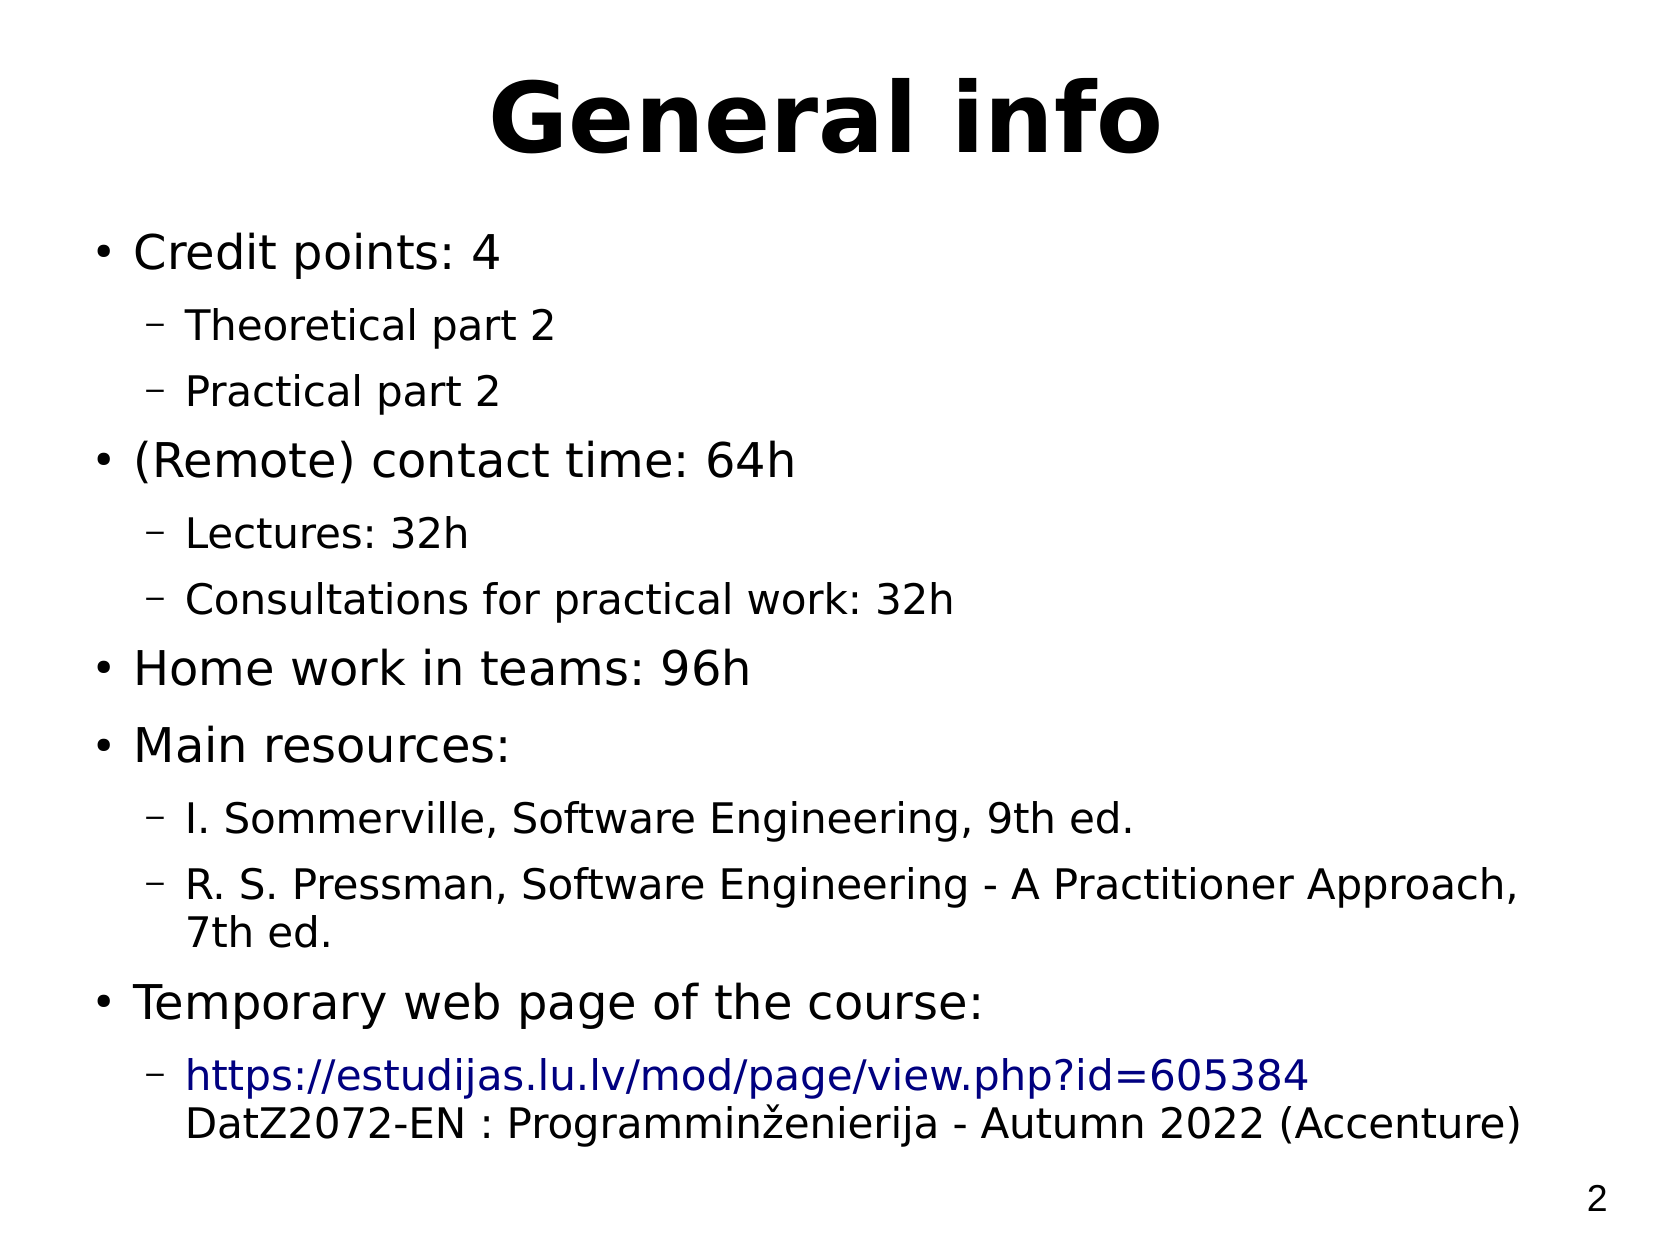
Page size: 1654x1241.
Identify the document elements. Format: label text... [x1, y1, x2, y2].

list Credit points: 4 Theoretical part 2 Practical part 2 (Remote) contact time: 64h Lectures: 32h Consultations for practical work: 32h Home work in teams: 96h Main resources: I. Sommerville, Software Engineering, 9th ed. R. S. Pressman, Software Engineering - A Practitioner Approach, 7th ed. Temporary web page of the course: https://estudijas.lu.lv/mod/page/view.php?id=605384 DatZ2072-EN : Programminženierija - Autumn 2022 (Accenture) [82, 225, 1538, 1186]
title General info [82, 45, 1571, 192]
